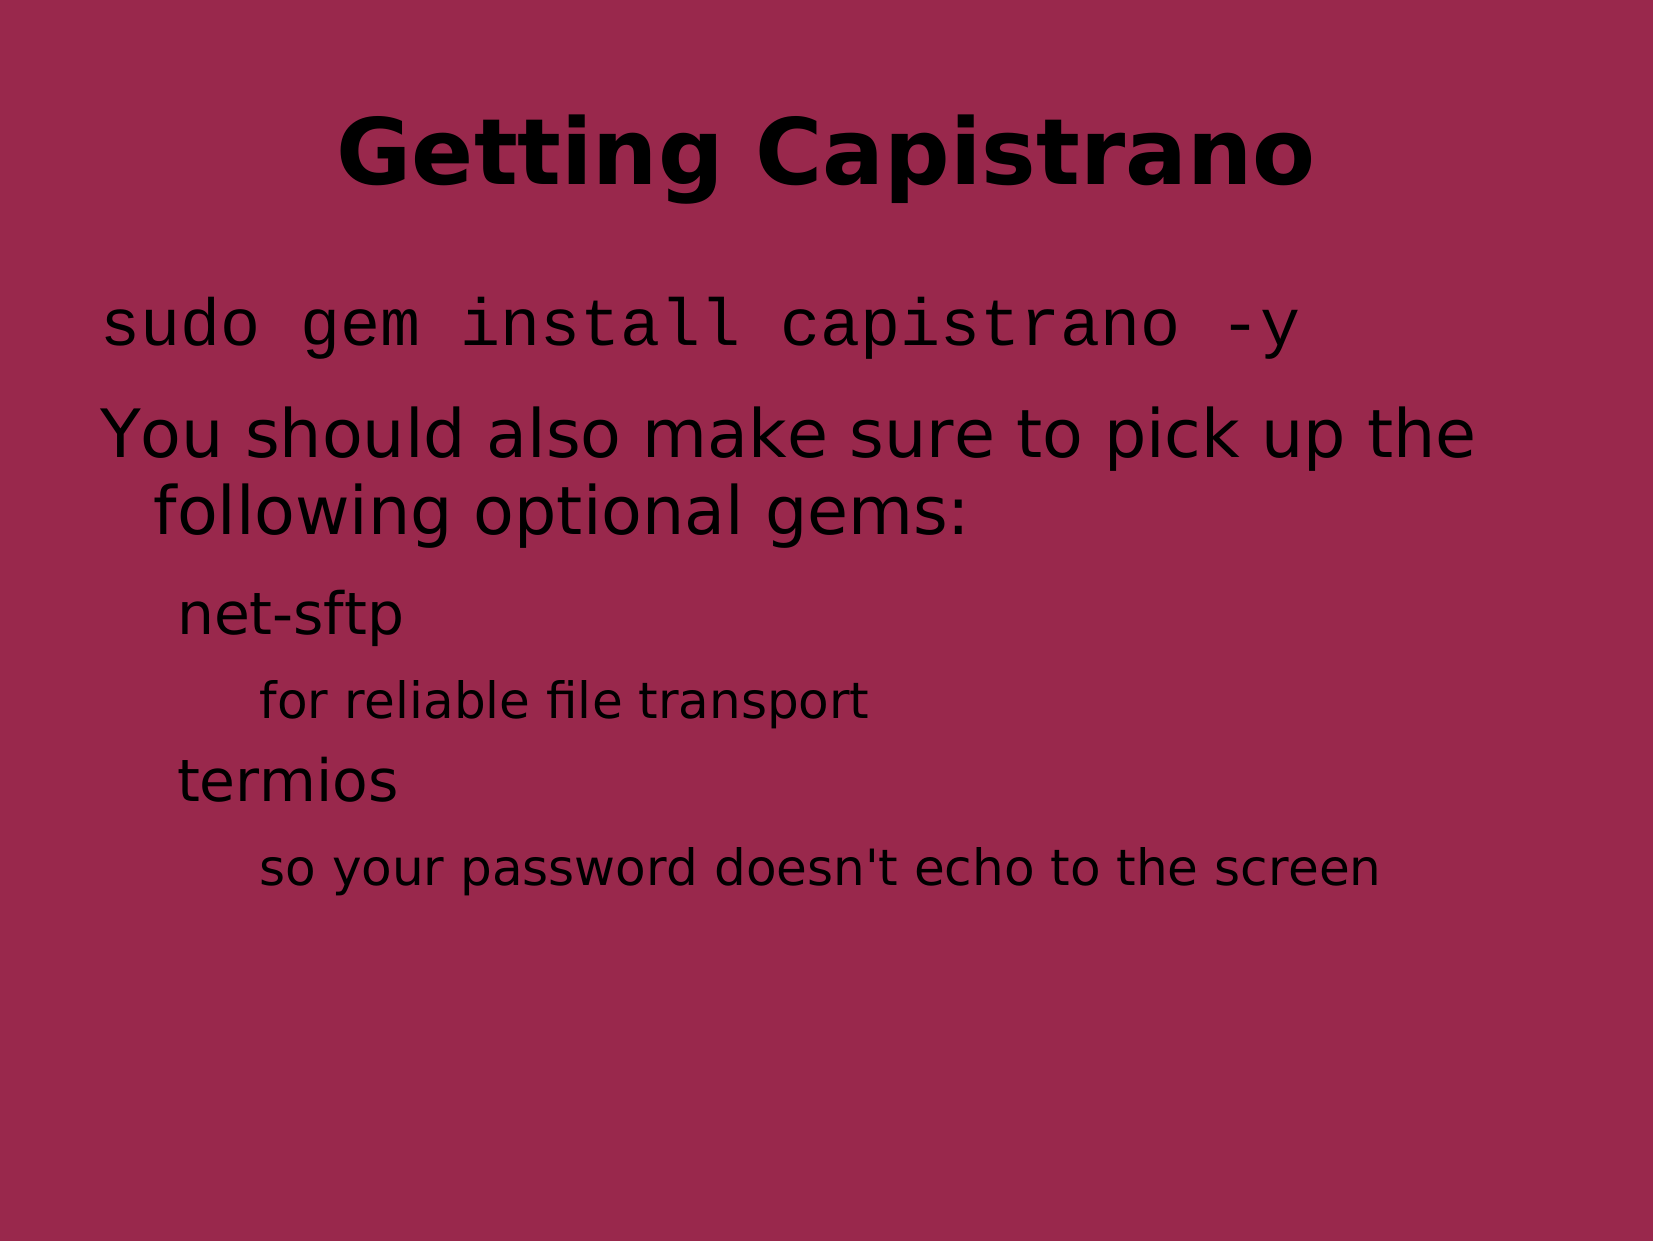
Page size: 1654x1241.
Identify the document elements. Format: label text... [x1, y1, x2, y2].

title Getting Capistrano [82, 49, 1571, 257]
list sudo gem install capistrano -y You should also make sure to pick up the following optional gems: net-sftp for reliable file transport termios so your password doesn't echo to the screen [82, 290, 1571, 1109]
